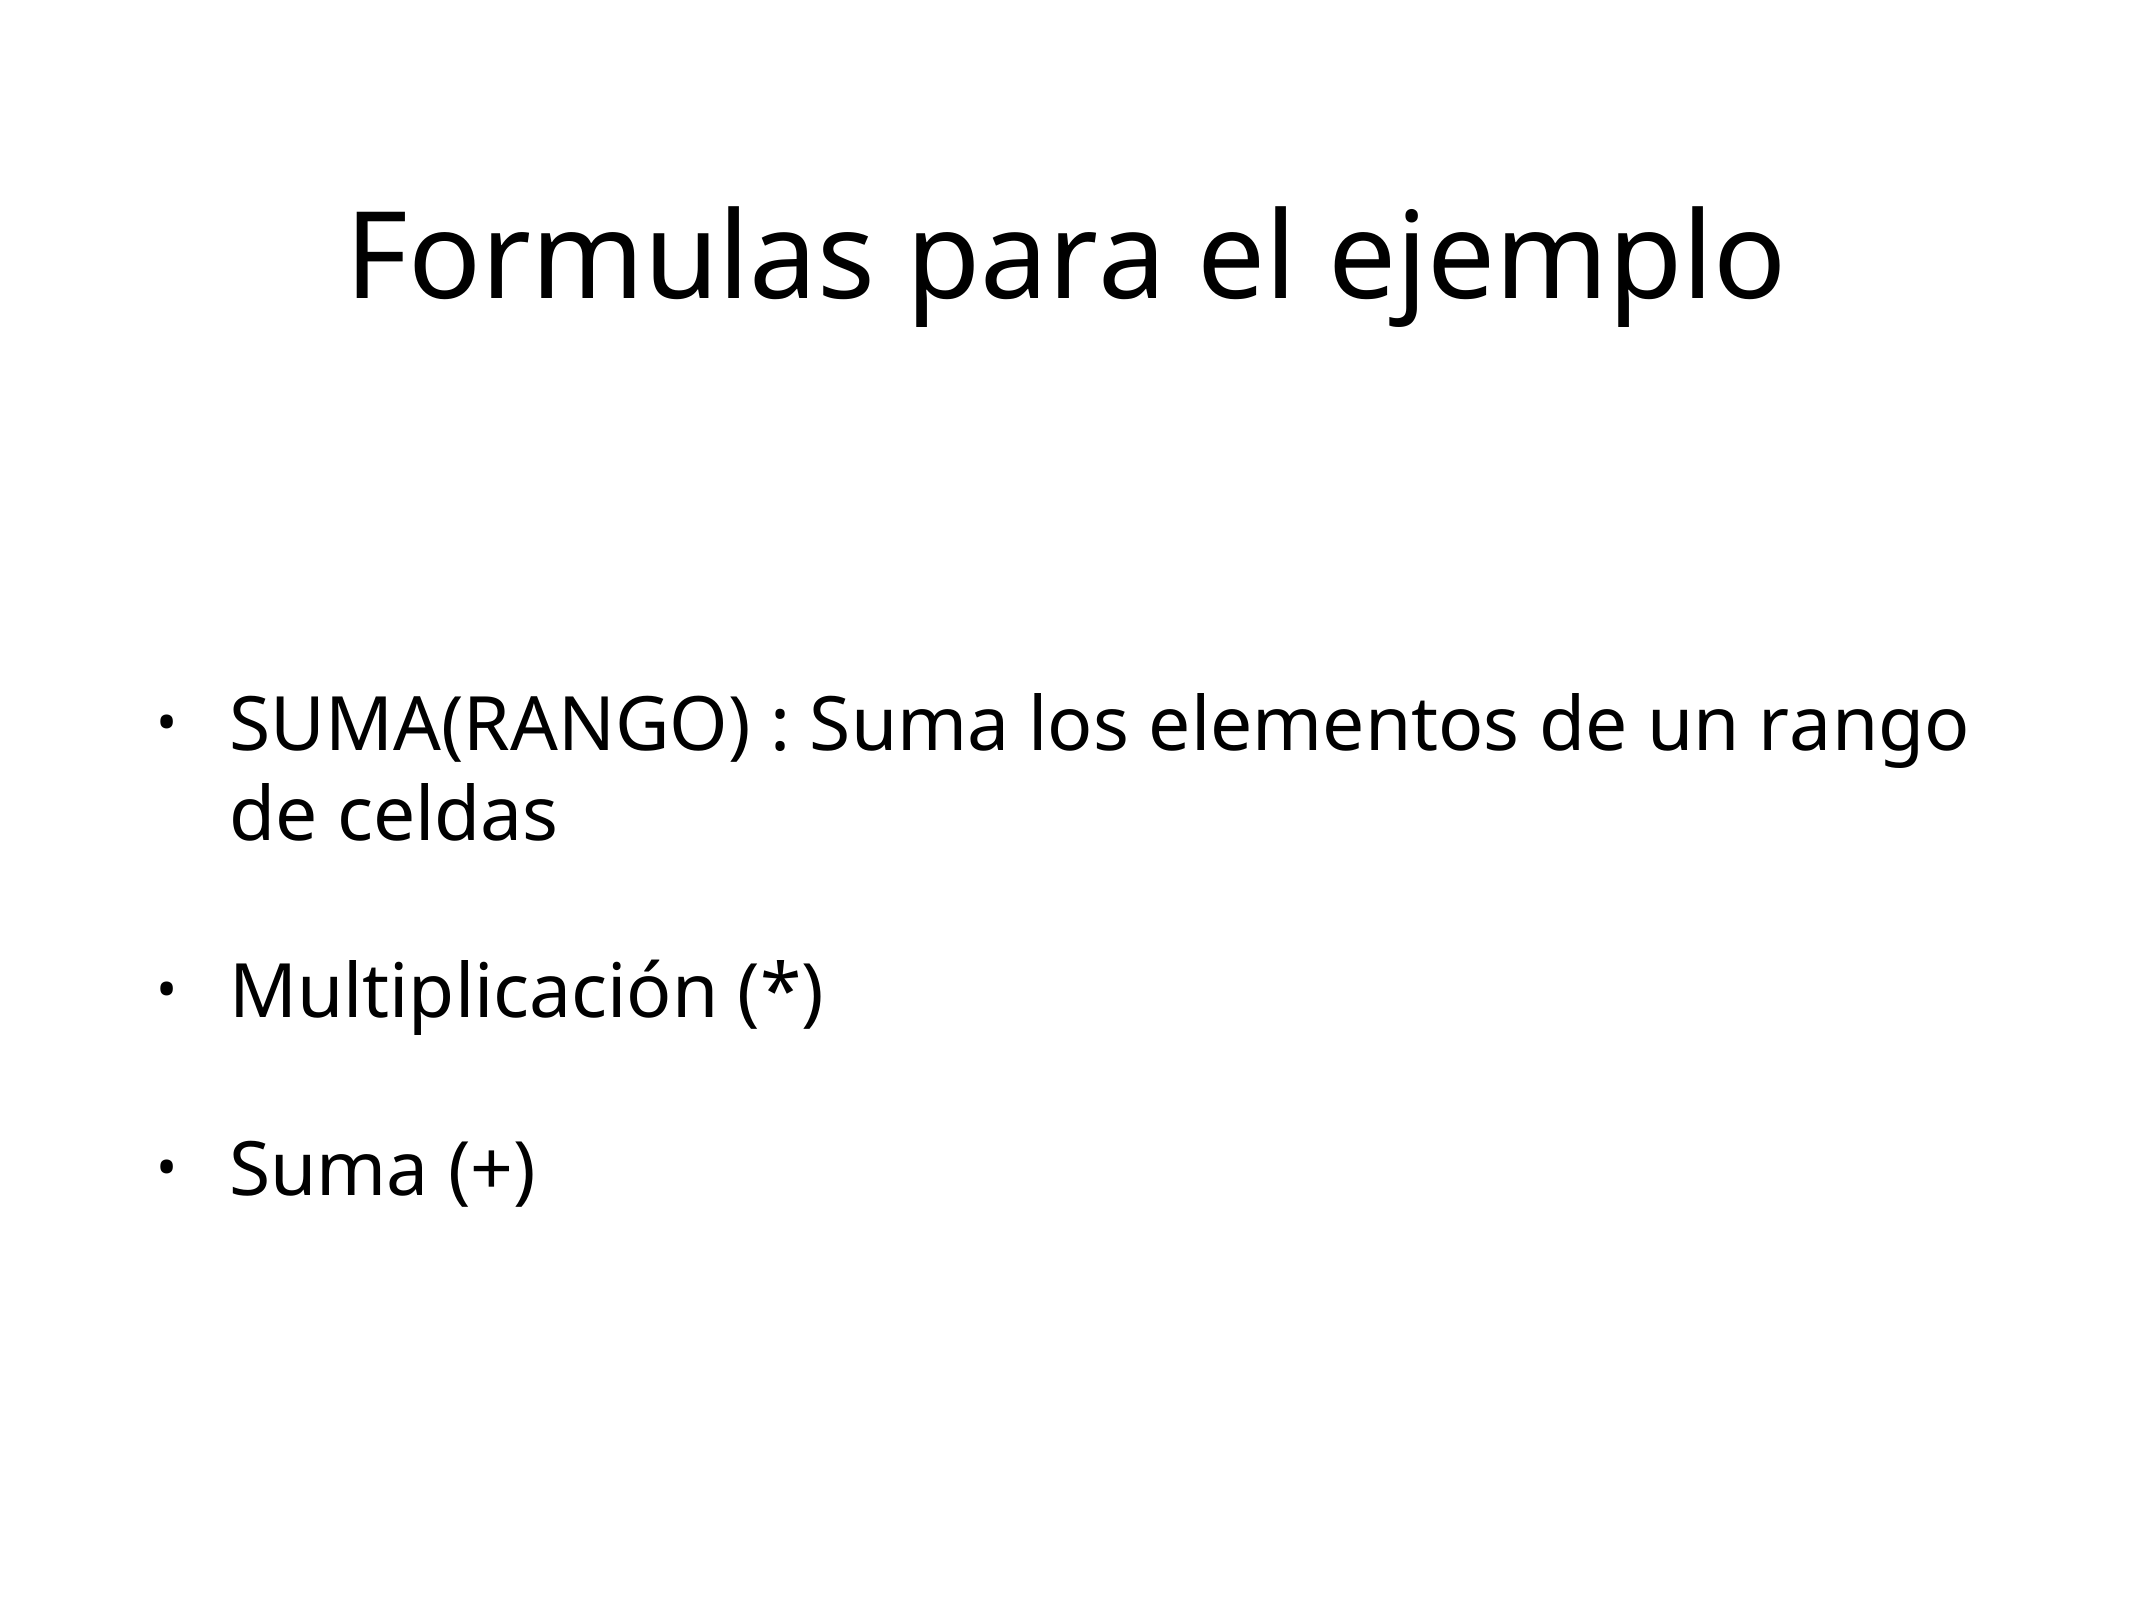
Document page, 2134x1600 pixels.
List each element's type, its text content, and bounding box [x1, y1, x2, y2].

list SUMA(RANGO) : Suma los elementos de un rango de celdas Multiplicación (*) Suma (+) [156, 427, 1978, 1459]
title Formulas para el ejemplo [156, 72, 1978, 427]
